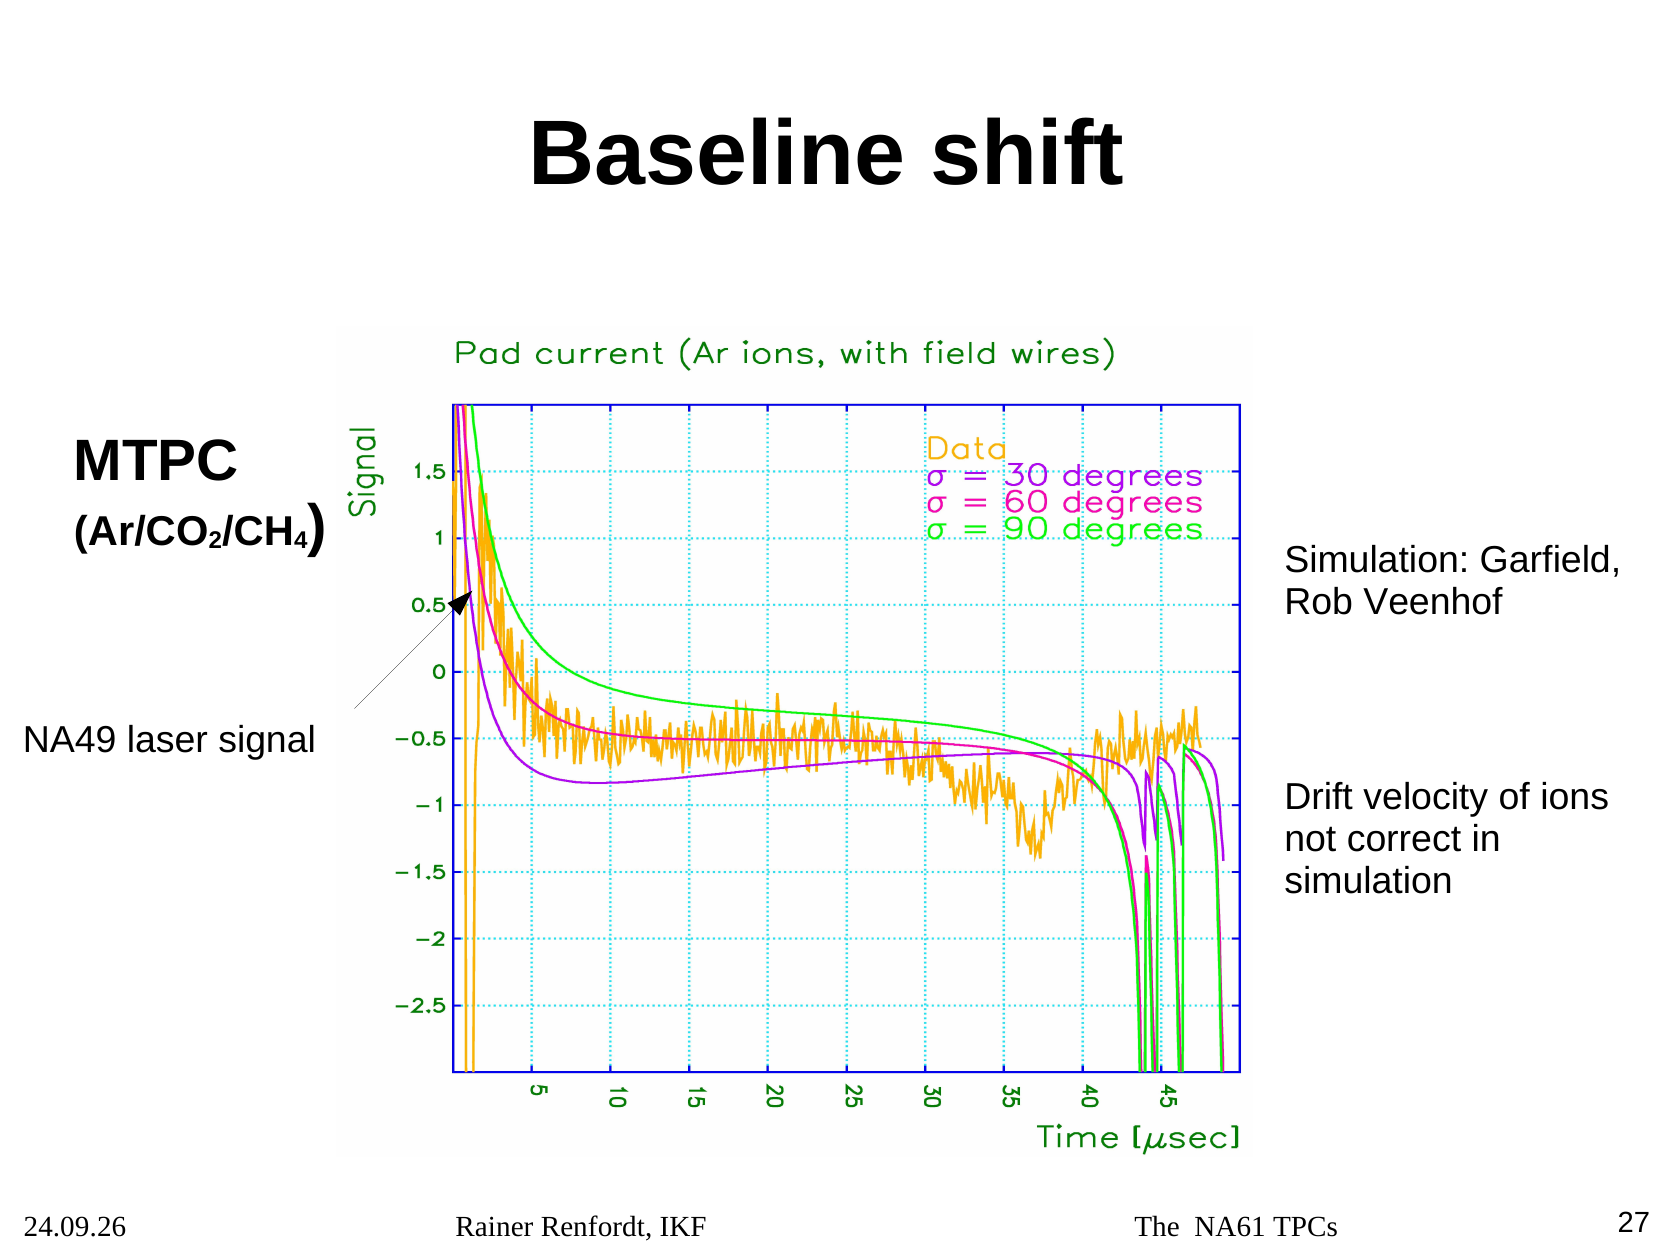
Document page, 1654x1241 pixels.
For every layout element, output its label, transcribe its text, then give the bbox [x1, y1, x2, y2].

text_box NA49 laser signal [8, 710, 331, 768]
text_box MTPC (Ar/CO2/CH4) [59, 420, 343, 579]
text_box Drift velocity of ions not correct in simulation [1269, 767, 1624, 909]
picture [336, 326, 1253, 1157]
text_box Simulation: Garfield, Rob Veenhof [1269, 531, 1637, 631]
title Baseline shift [82, 49, 1571, 257]
